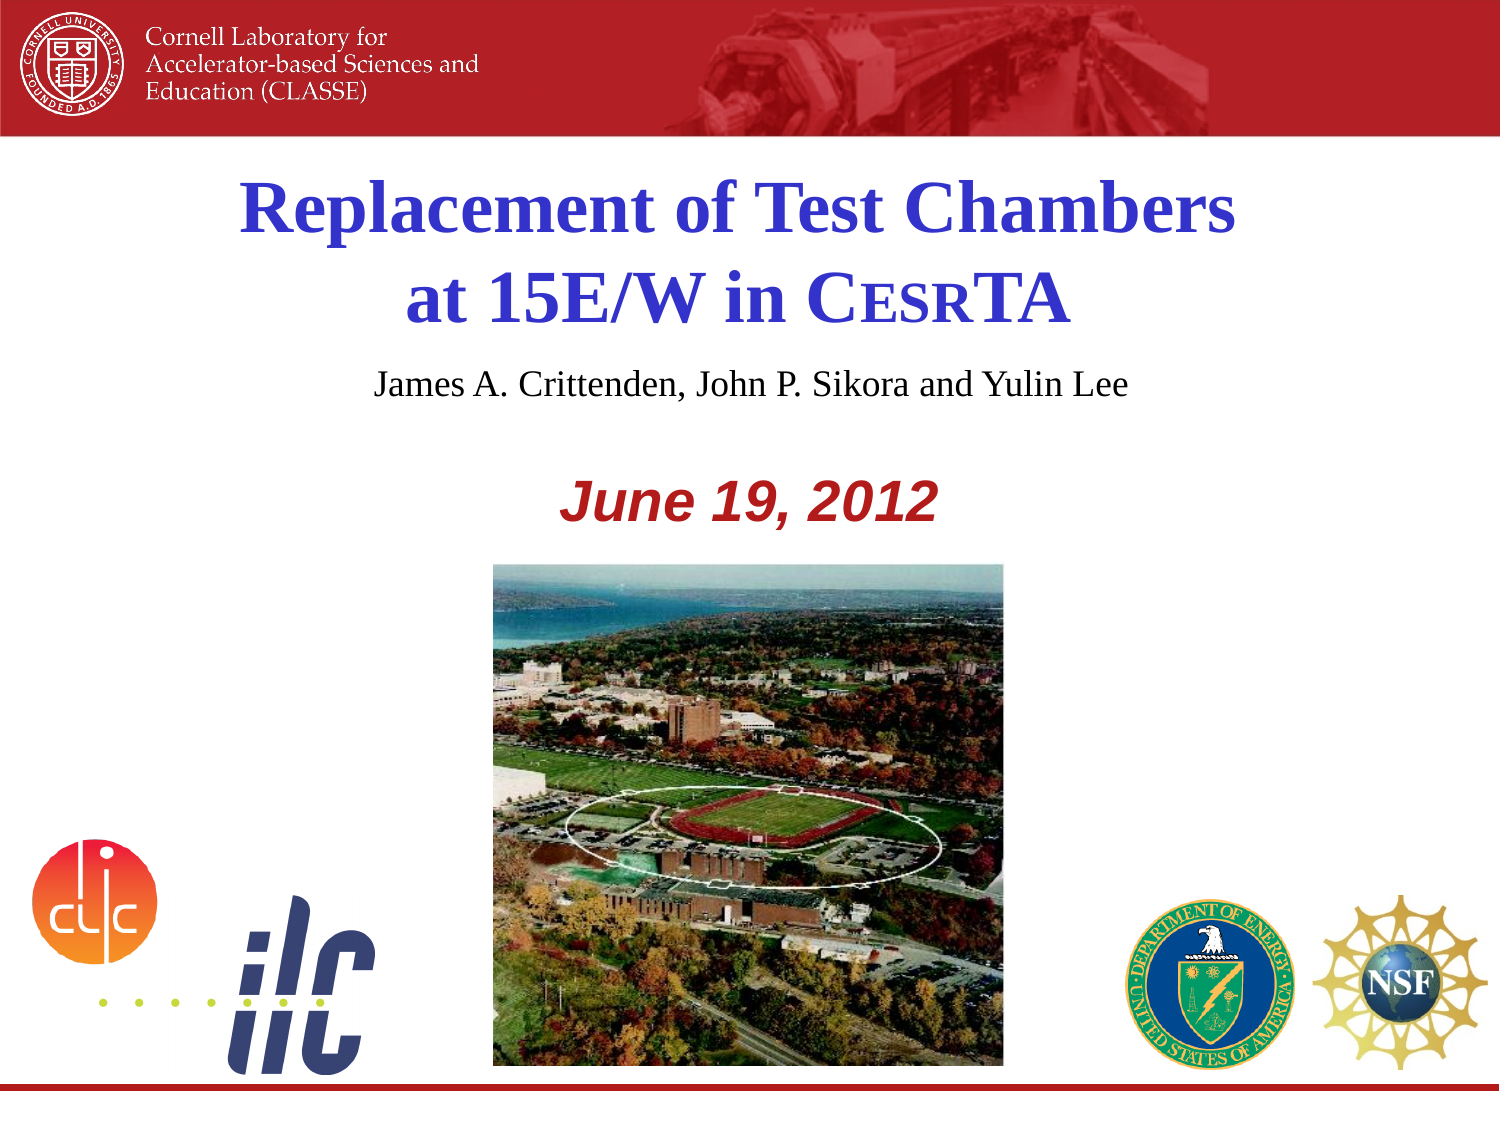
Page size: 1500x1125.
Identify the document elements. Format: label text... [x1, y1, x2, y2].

picture [0, 0, 1500, 158]
picture [1312, 895, 1488, 1070]
text_box James A. Crittenden, John P. Sikora and Yulin Lee [359, 355, 1145, 412]
picture [1125, 899, 1295, 1070]
title Replacement of Test Chambers at 15E/W in CESRTA [22, 149, 1456, 376]
list June 19, 2012 [382, 463, 1118, 544]
picture [0, 807, 375, 1075]
picture [493, 562, 1005, 1066]
